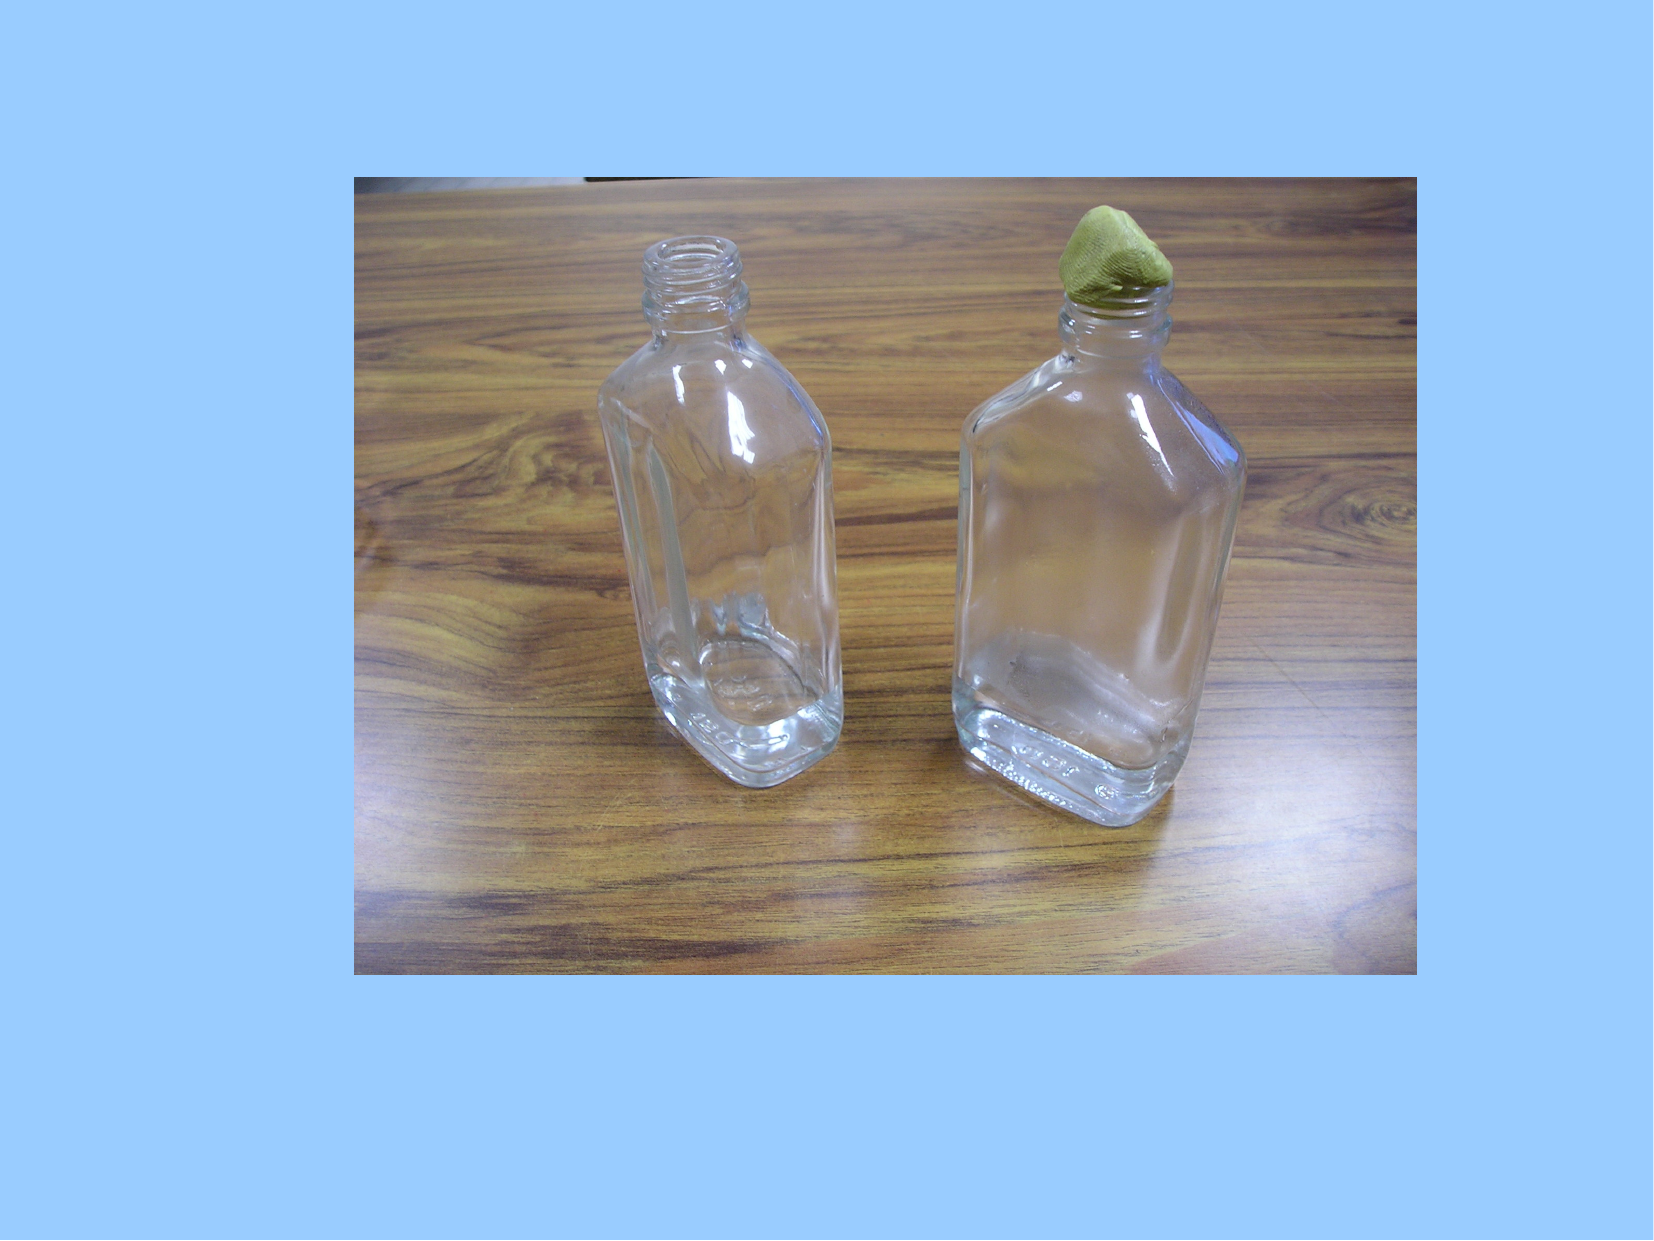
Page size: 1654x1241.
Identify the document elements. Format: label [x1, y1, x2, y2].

picture [354, 177, 1417, 975]
